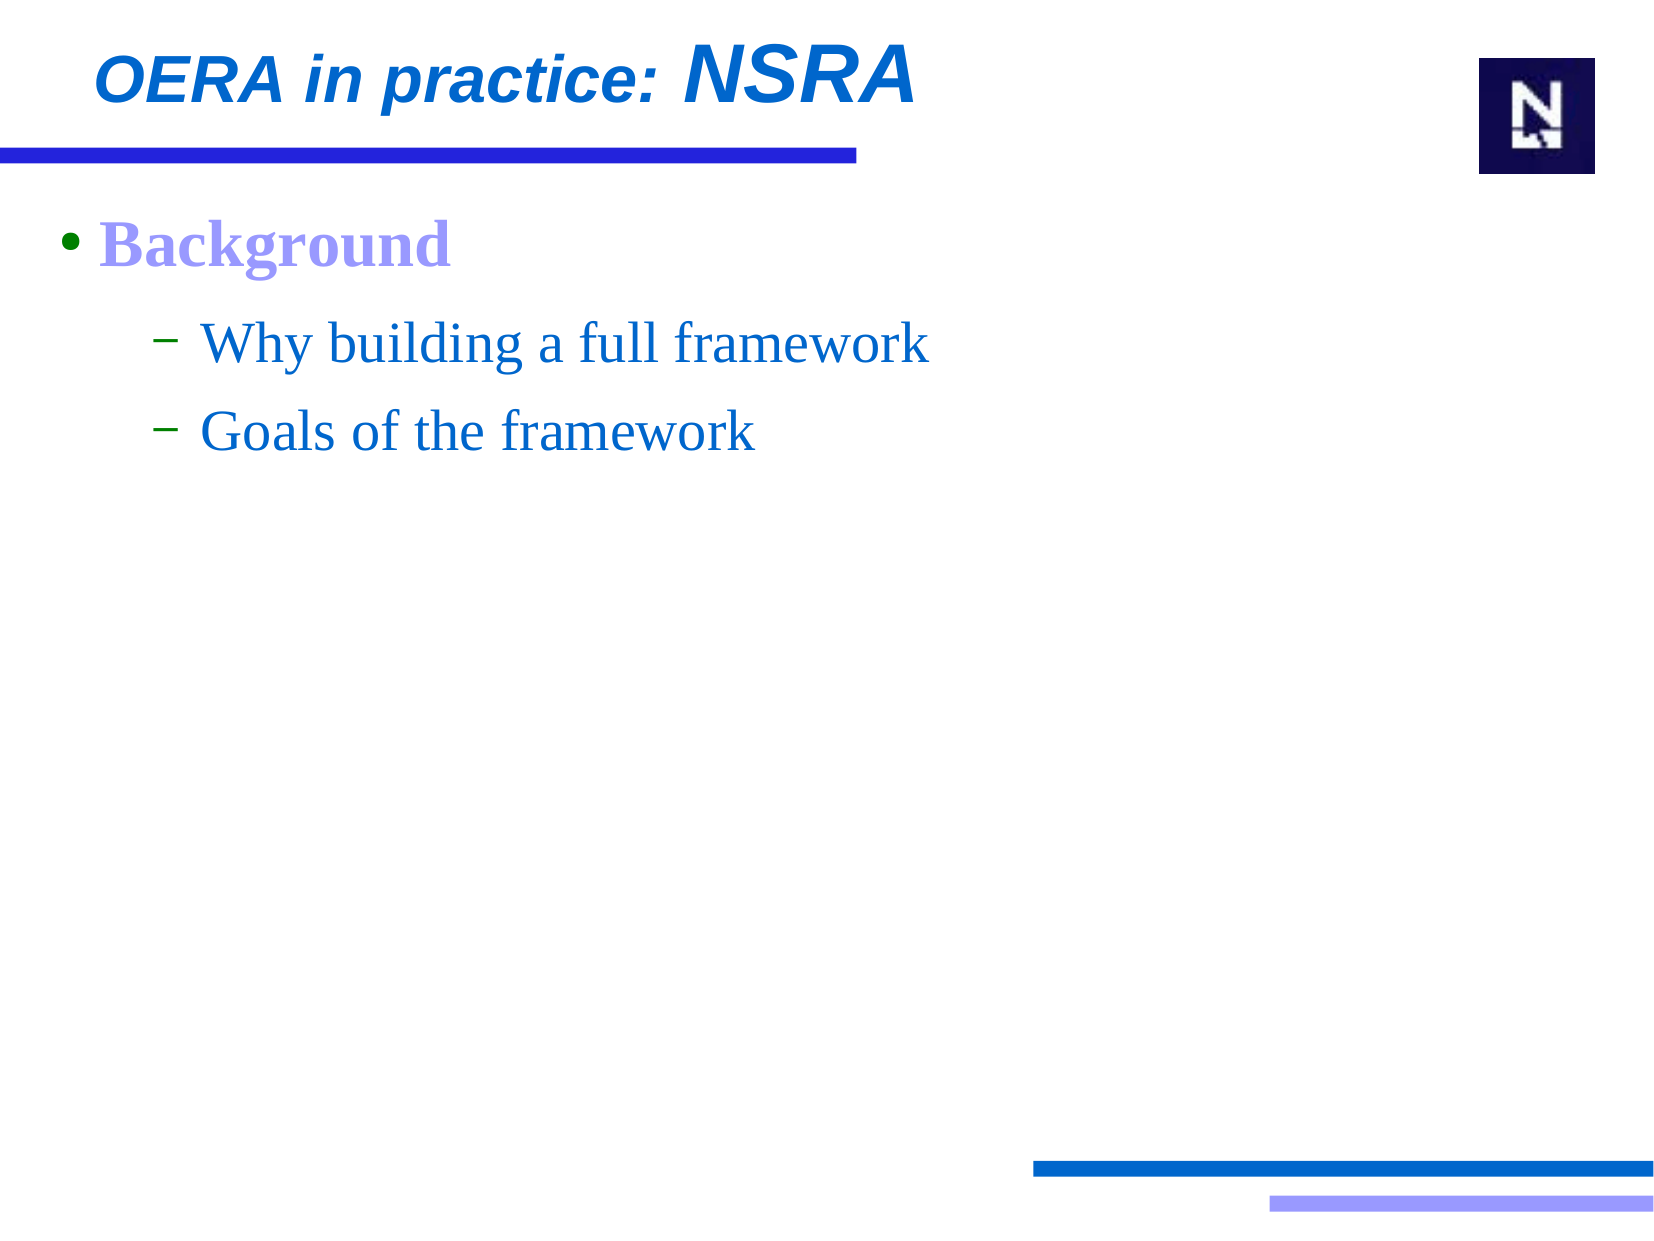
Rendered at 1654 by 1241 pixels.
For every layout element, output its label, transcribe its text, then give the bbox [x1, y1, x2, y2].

picture [1479, 58, 1595, 174]
title OERA in practice: NSRA [93, 0, 1506, 148]
list Background Why building a full framework Goals of the framework [59, 206, 1561, 1132]
